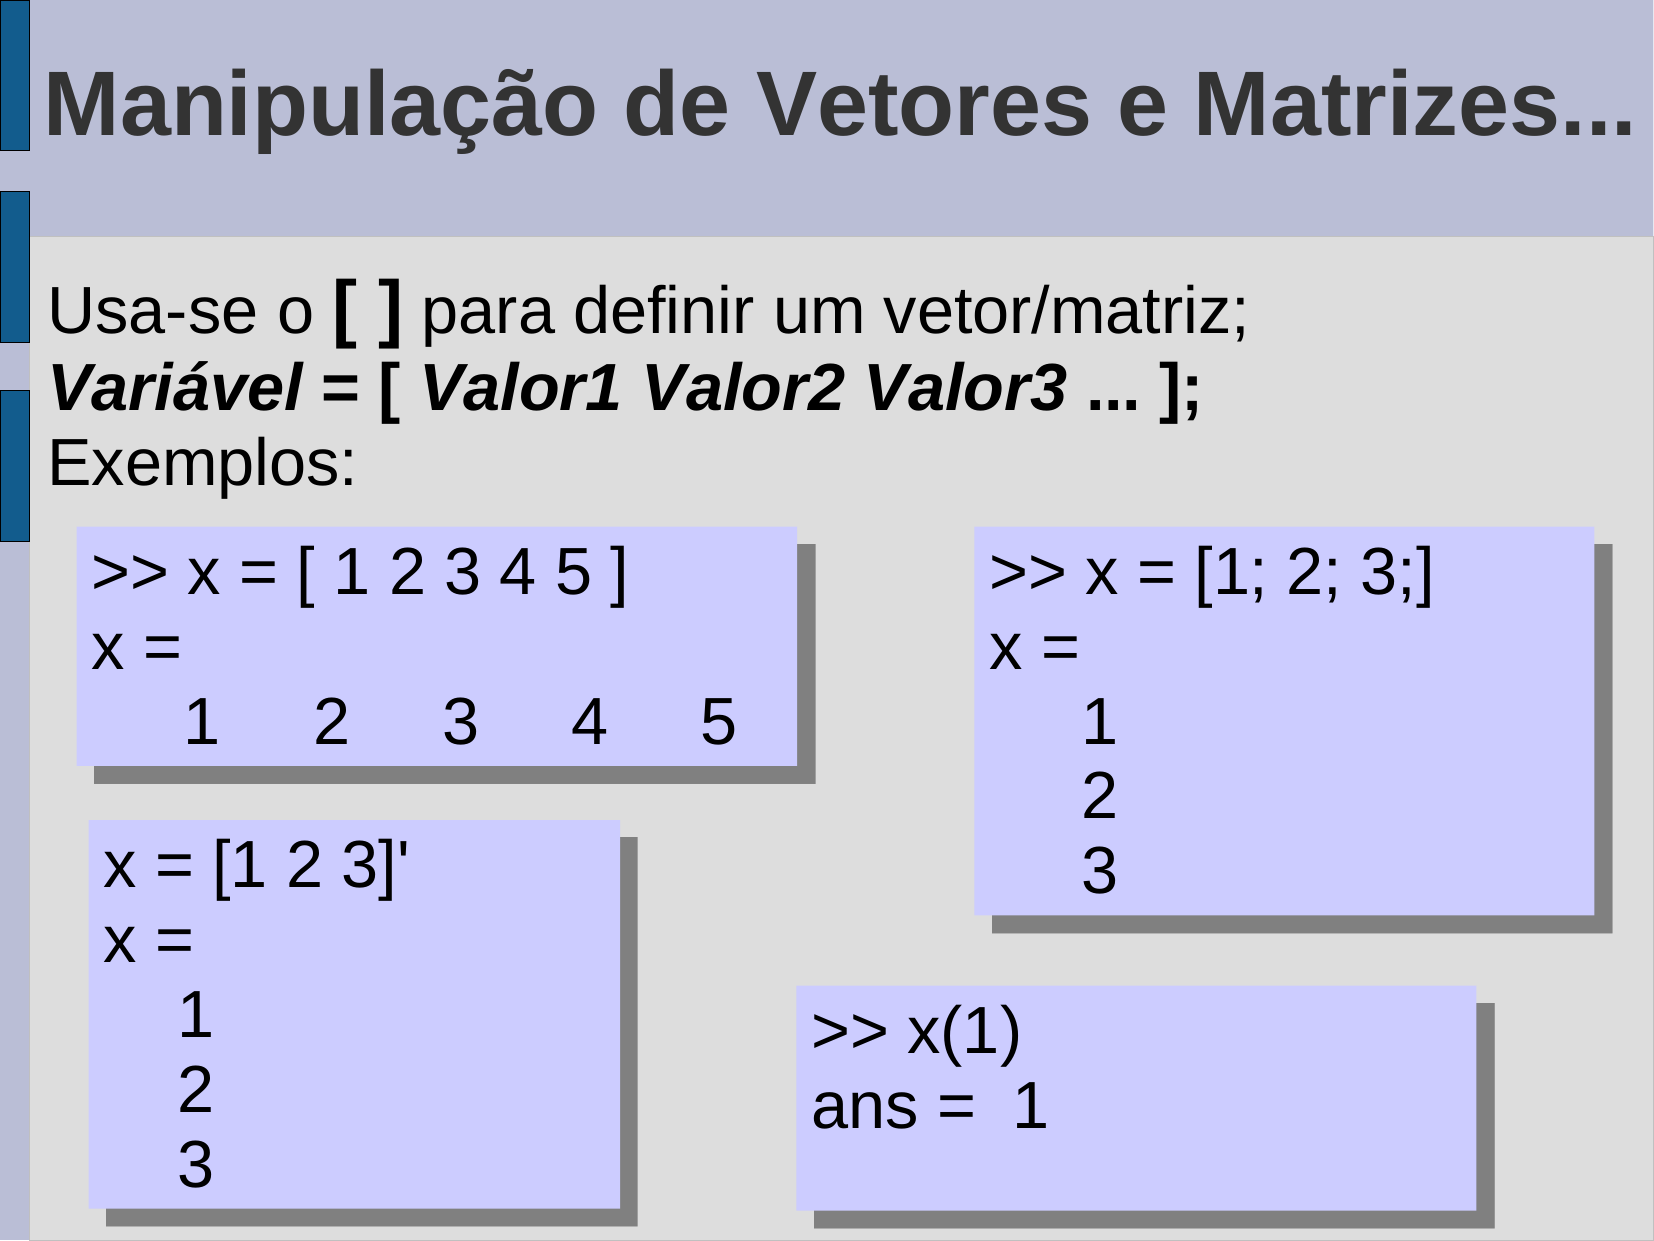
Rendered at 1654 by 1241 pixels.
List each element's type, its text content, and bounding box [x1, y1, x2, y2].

text_box >> x(1) ans = 1 [796, 985, 1477, 1211]
list Usa-se o [ ] para definir um vetor/matriz; Variável = [ Valor1 Valor2 Valor3 ... ]; Exemplos: [29, 265, 1654, 532]
text_box >> x = [1; 2; 3;] x = 1 2 3 [974, 526, 1595, 916]
text_box x = [1 2 3]' x = 1 2 3 [88, 820, 621, 1209]
text_box >> x = [ 1 2 3 4 5 ] x = 1 2 3 4 5 [76, 526, 798, 766]
title Manipulação de Vetores e Matrizes... [29, 7, 1654, 200]
